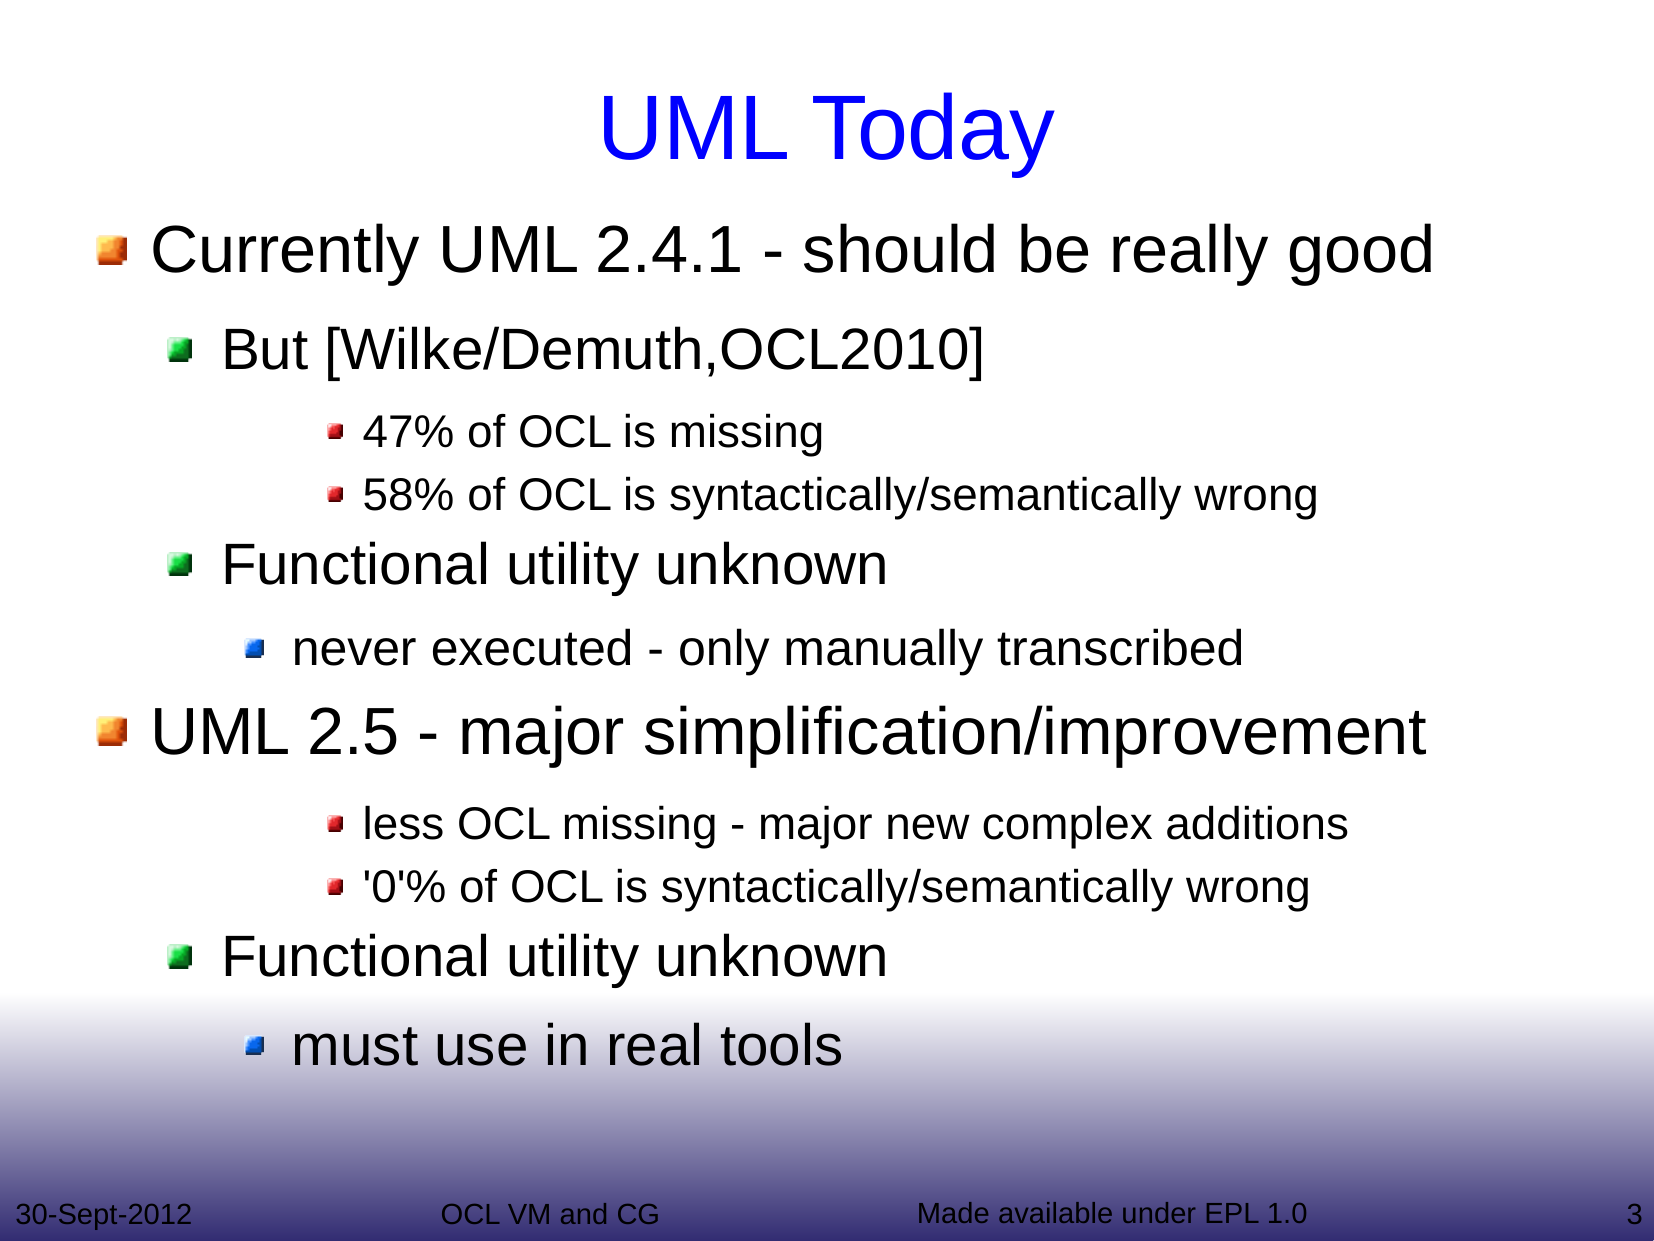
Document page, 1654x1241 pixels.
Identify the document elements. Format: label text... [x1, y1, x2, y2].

list Currently UML 2.4.1 - should be really good But [Wilke/Demuth,OCL2010] 47% of OCL is missing 58% of OCL is syntactically/semantically wrong Functional utility unknown never executed - only manually transcribed UML 2.5 - major simplification/improvement less OCL missing - major new complex additions '0'% of OCL is syntactically/semantically wrong Functional utility unknown must use in real tools [79, 212, 1568, 1076]
title UML Today [82, 49, 1571, 207]
